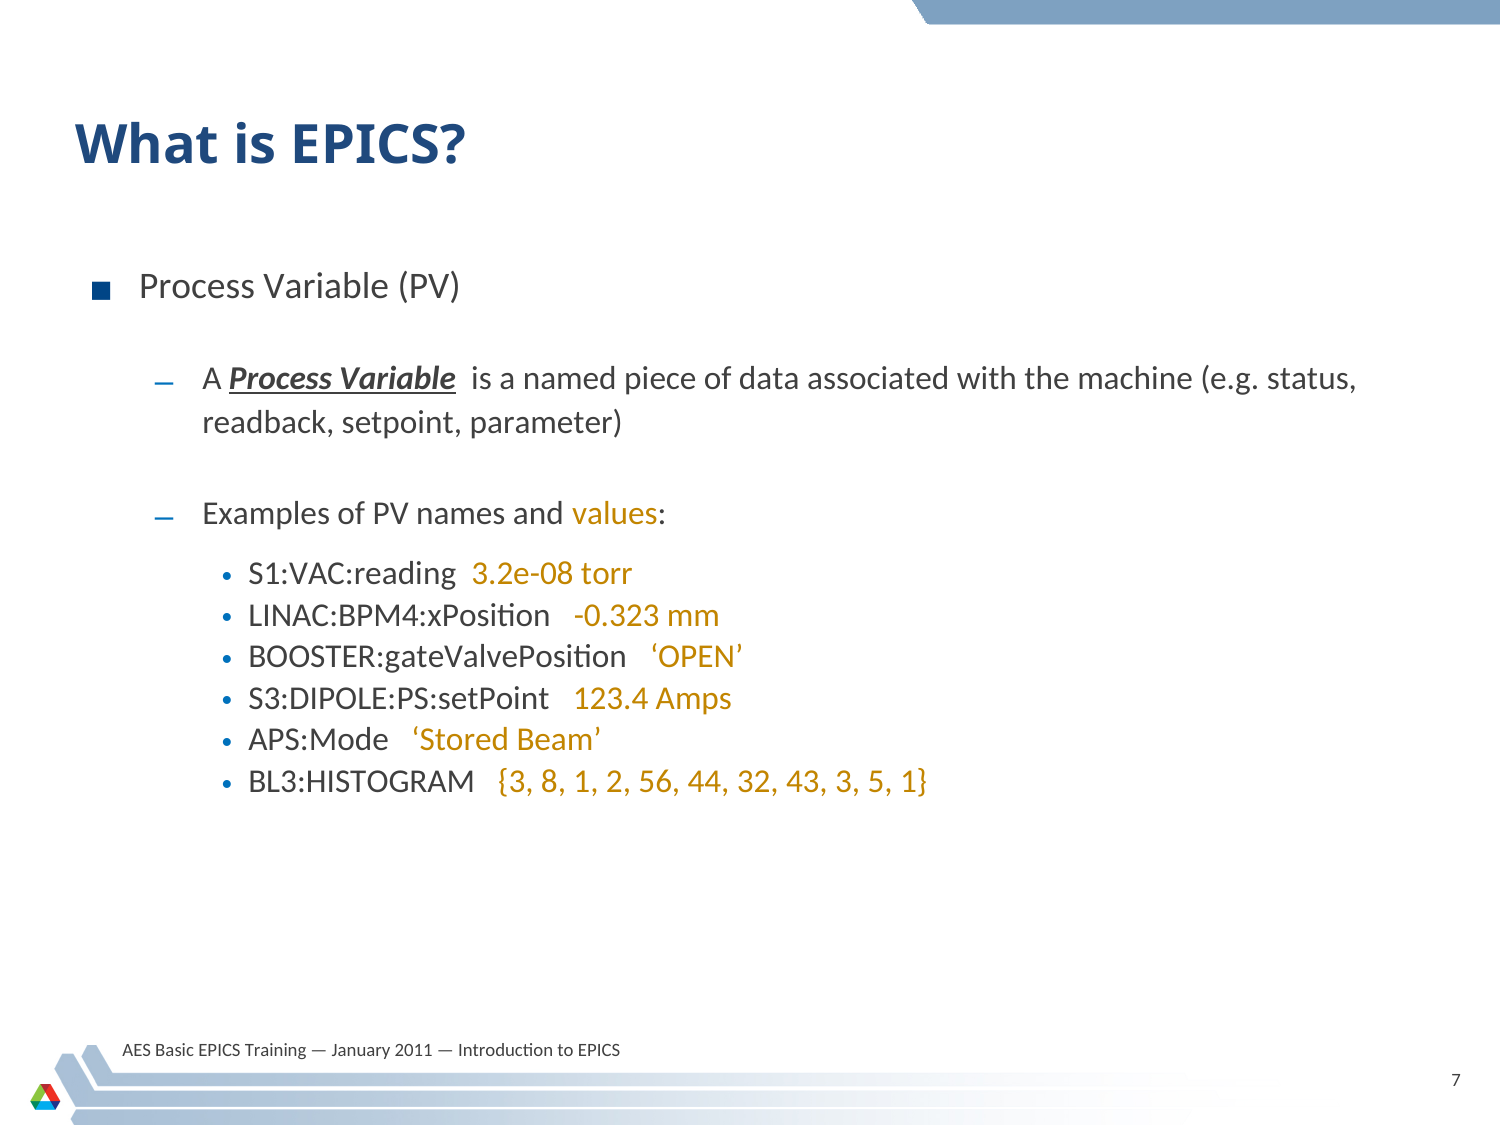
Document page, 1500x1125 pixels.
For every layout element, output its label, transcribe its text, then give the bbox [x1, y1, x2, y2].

list Process Variable (PV) A Process Variable is a named piece of data associated with the machine (e.g. status, readback, setpoint, parameter)‏ Examples of PV names and values: S1:VAC:reading 3.2e-08 torr LINAC:BPM4:xPosition -0.323 mm BOOSTER:gateValvePosition ‘OPEN’ S3:DIPOLE:PS:setPoint 123.4 Amps APS:Mode ‘Stored Beam’ BL3:HISTOGRAM {3, 8, 1, 2, 56, 44, 32, 43, 3, 5, 1} [75, 262, 1426, 1006]
picture [0, 0, 1500, 26]
title What is EPICS? [75, 111, 1426, 175]
picture [0, 1037, 1500, 1125]
